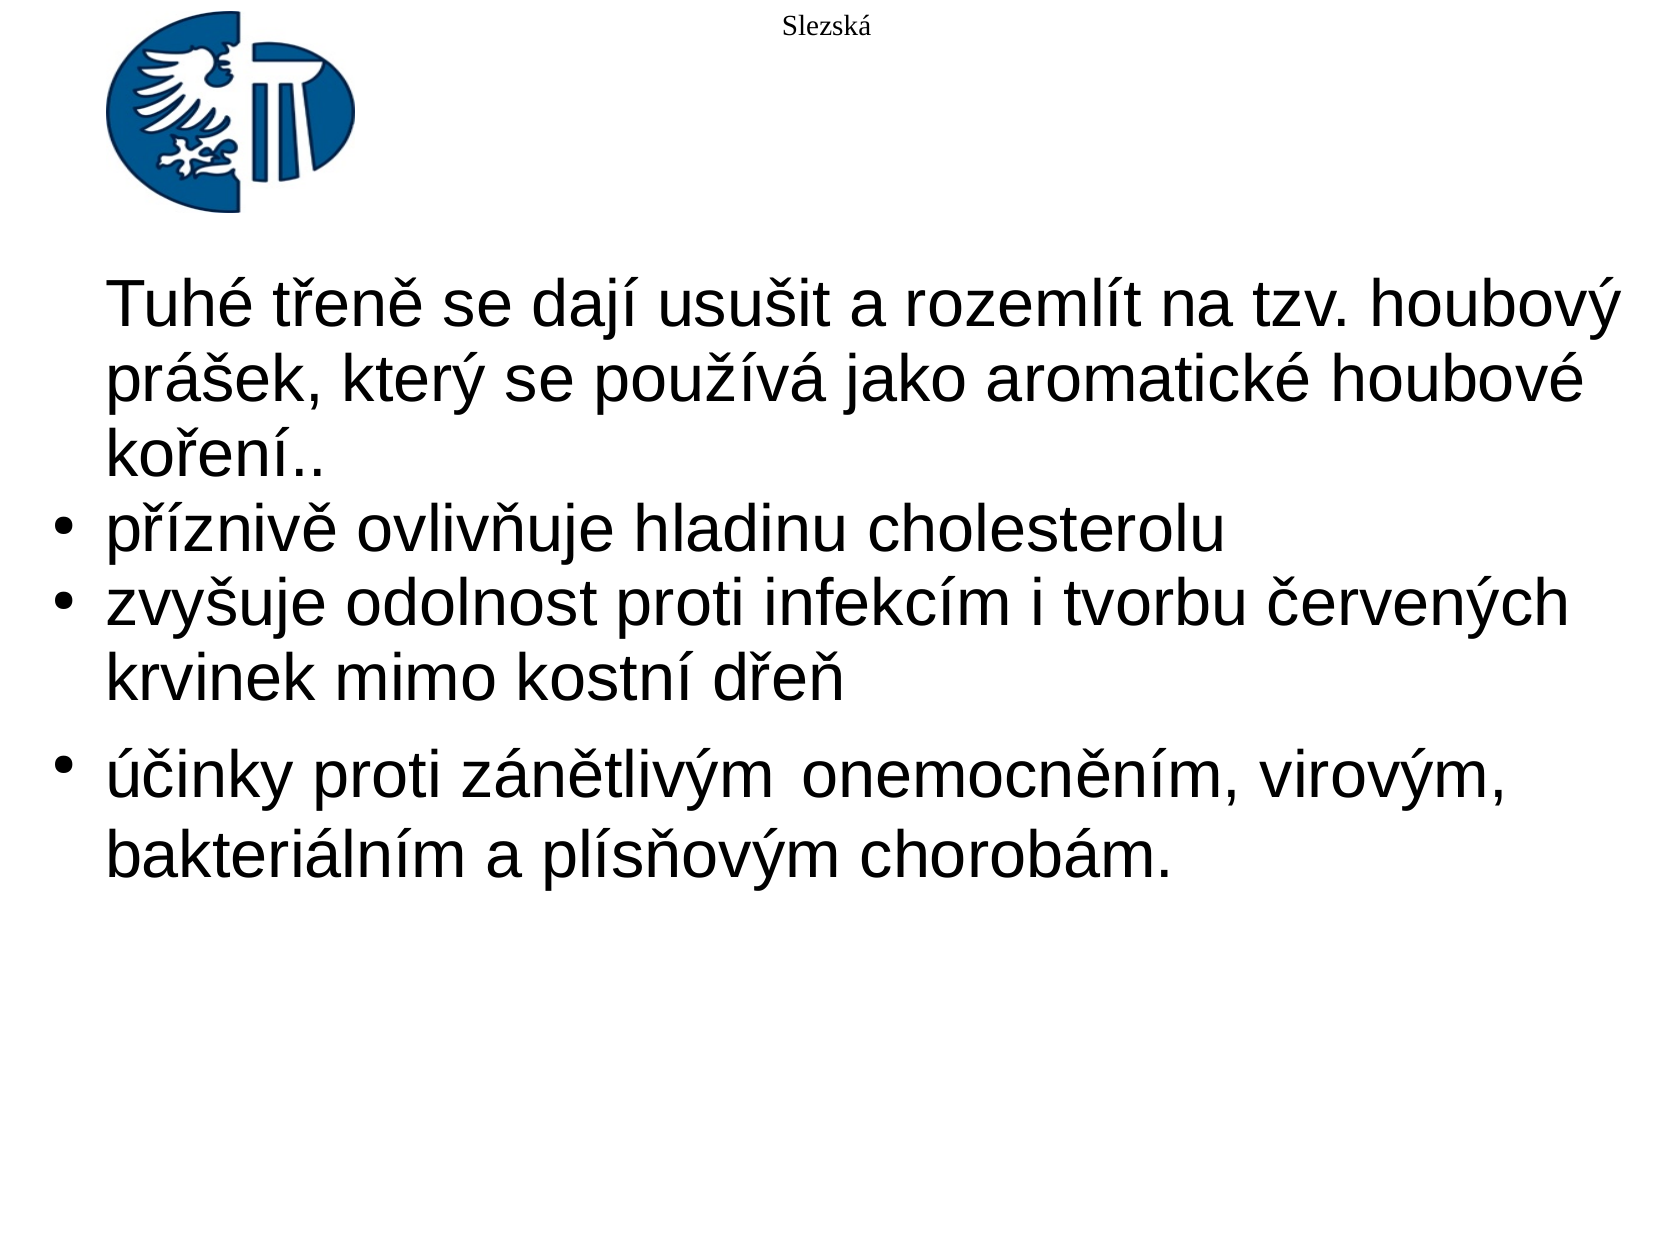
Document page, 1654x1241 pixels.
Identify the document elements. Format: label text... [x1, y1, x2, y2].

picture [106, 11, 355, 213]
text_box Tuhé třeně se dají usušit a rozemlít na tzv. houbový prášek, který se používá jako aromatické houbové koření.. příznivě ovlivňuje hladinu cholesterolu zvyšuje odolnost proti infekcím i tvorbu červených krvinek mimo kostní dřeň účinky proti zánětlivým onemocněním, virovým, bakteriálním a plísňovým chorobám. [19, 258, 1640, 987]
